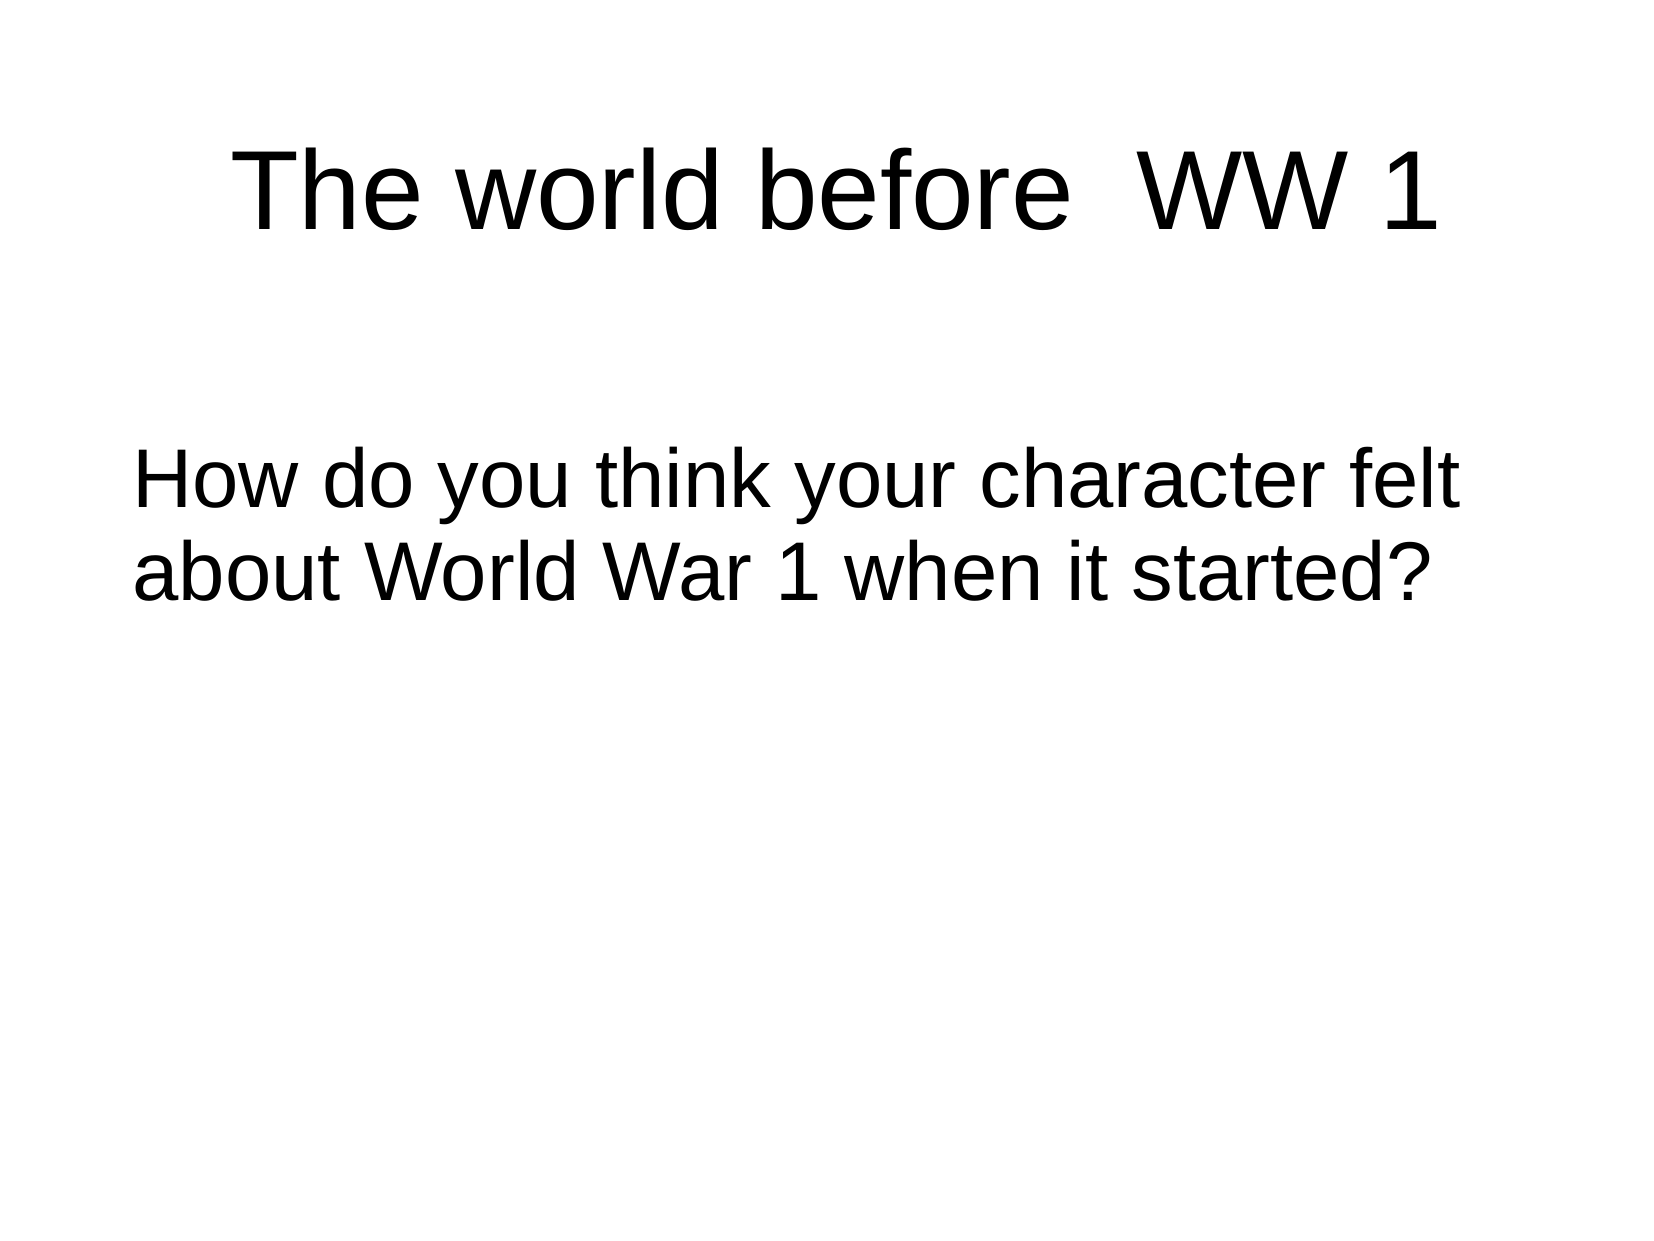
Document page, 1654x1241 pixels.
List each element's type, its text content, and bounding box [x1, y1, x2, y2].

text_box The world before WW 1 [11, 120, 1630, 262]
text_box How do you think your character felt about World War 1 when it started? [118, 424, 1548, 626]
